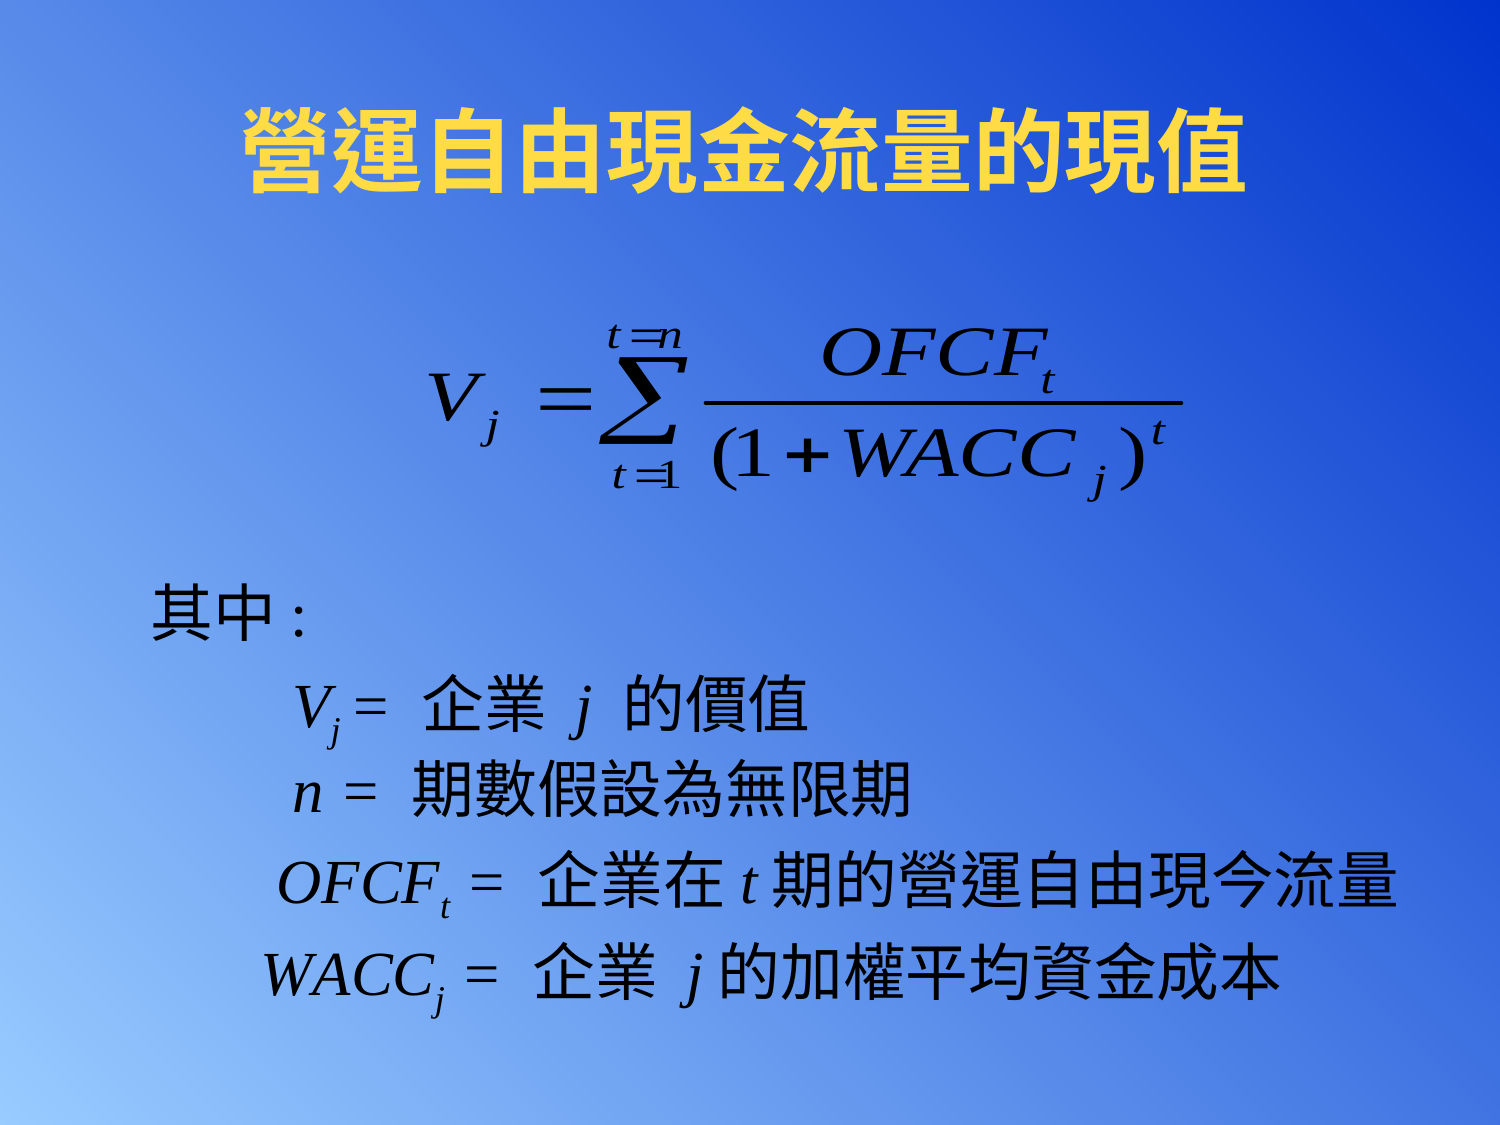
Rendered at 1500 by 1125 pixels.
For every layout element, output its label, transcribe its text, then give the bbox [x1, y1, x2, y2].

title 營運自由現金流量的現值 [53, 54, 1436, 244]
list 其中: Vj = 企業 j 的價值 n = 期數假設為無限期 OFCFt = 企業在t期的營運自由現今流量 WACCj = 企業 j的加權平均資金成本 [135, 575, 1463, 1026]
chart [419, 302, 1199, 516]
